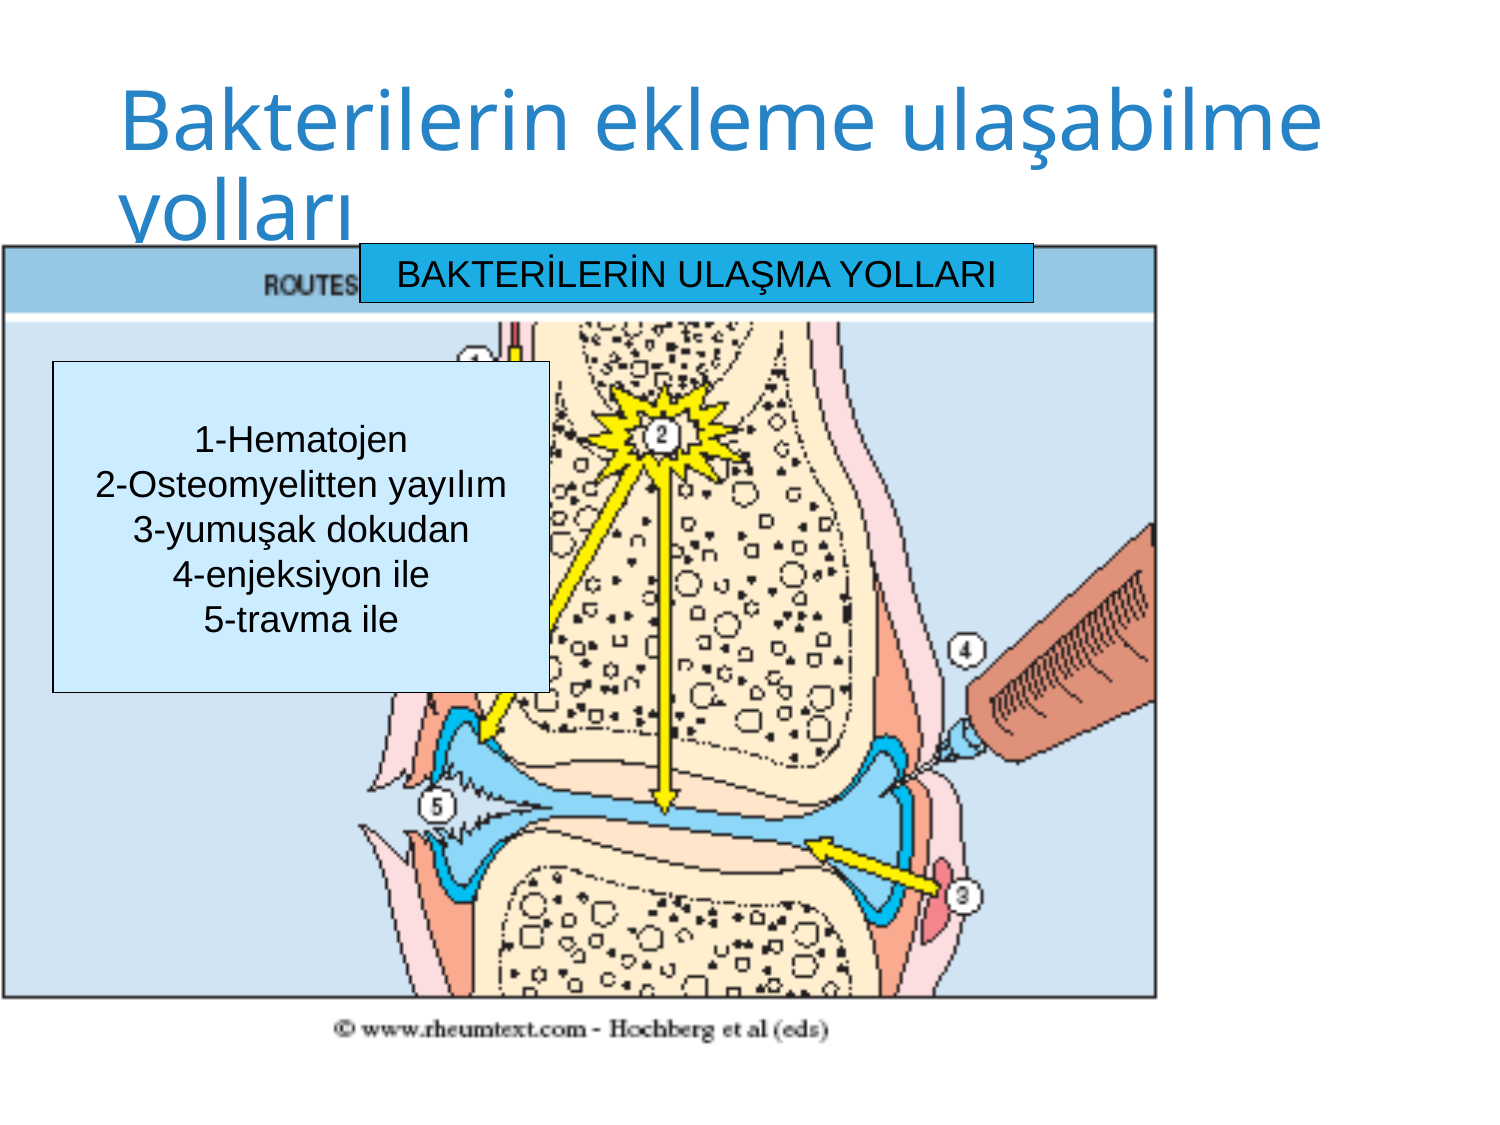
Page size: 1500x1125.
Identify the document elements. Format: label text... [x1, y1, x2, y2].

text_box 1-Hematojen 2-Osteomyelitten yayılım 3-yumuşak dokudan 4-enjeksiyon ile 5-travma ile [53, 362, 549, 692]
text_box BAKTERİLERİN ULAŞMA YOLLARI [360, 243, 1034, 303]
title Bakterilerin ekleme ulaşabilme yolları [103, 59, 1397, 278]
chart [0, 243, 1164, 1047]
